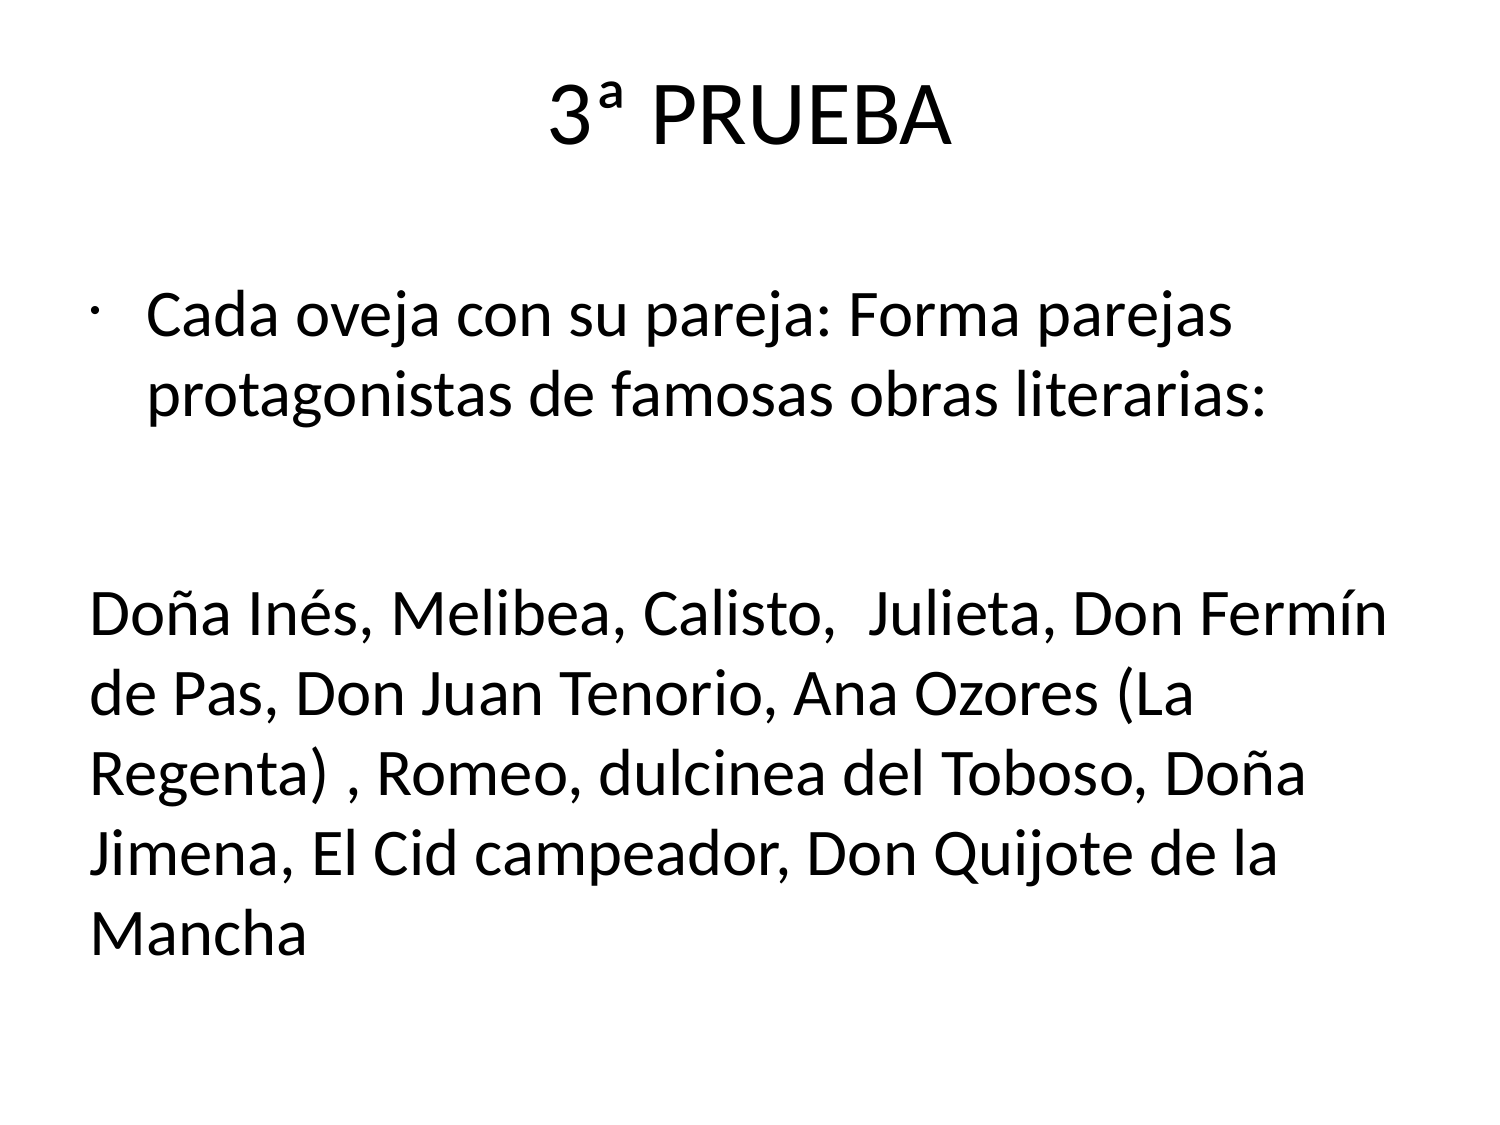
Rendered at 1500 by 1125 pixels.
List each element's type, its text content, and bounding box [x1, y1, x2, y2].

list Cada oveja con su pareja: Forma parejas protagonistas de famosas obras literarias: Doña Inés, Melibea, Calisto, Julieta, Don Fermín de Pas, Don Juan Tenorio, Ana Ozores (La Regenta) , Romeo, dulcinea del Toboso, Doña Jimena, El Cid campeador, Don Quijote de la Mancha [75, 262, 1425, 1005]
title 3ª PRUEBA [75, 45, 1425, 233]
